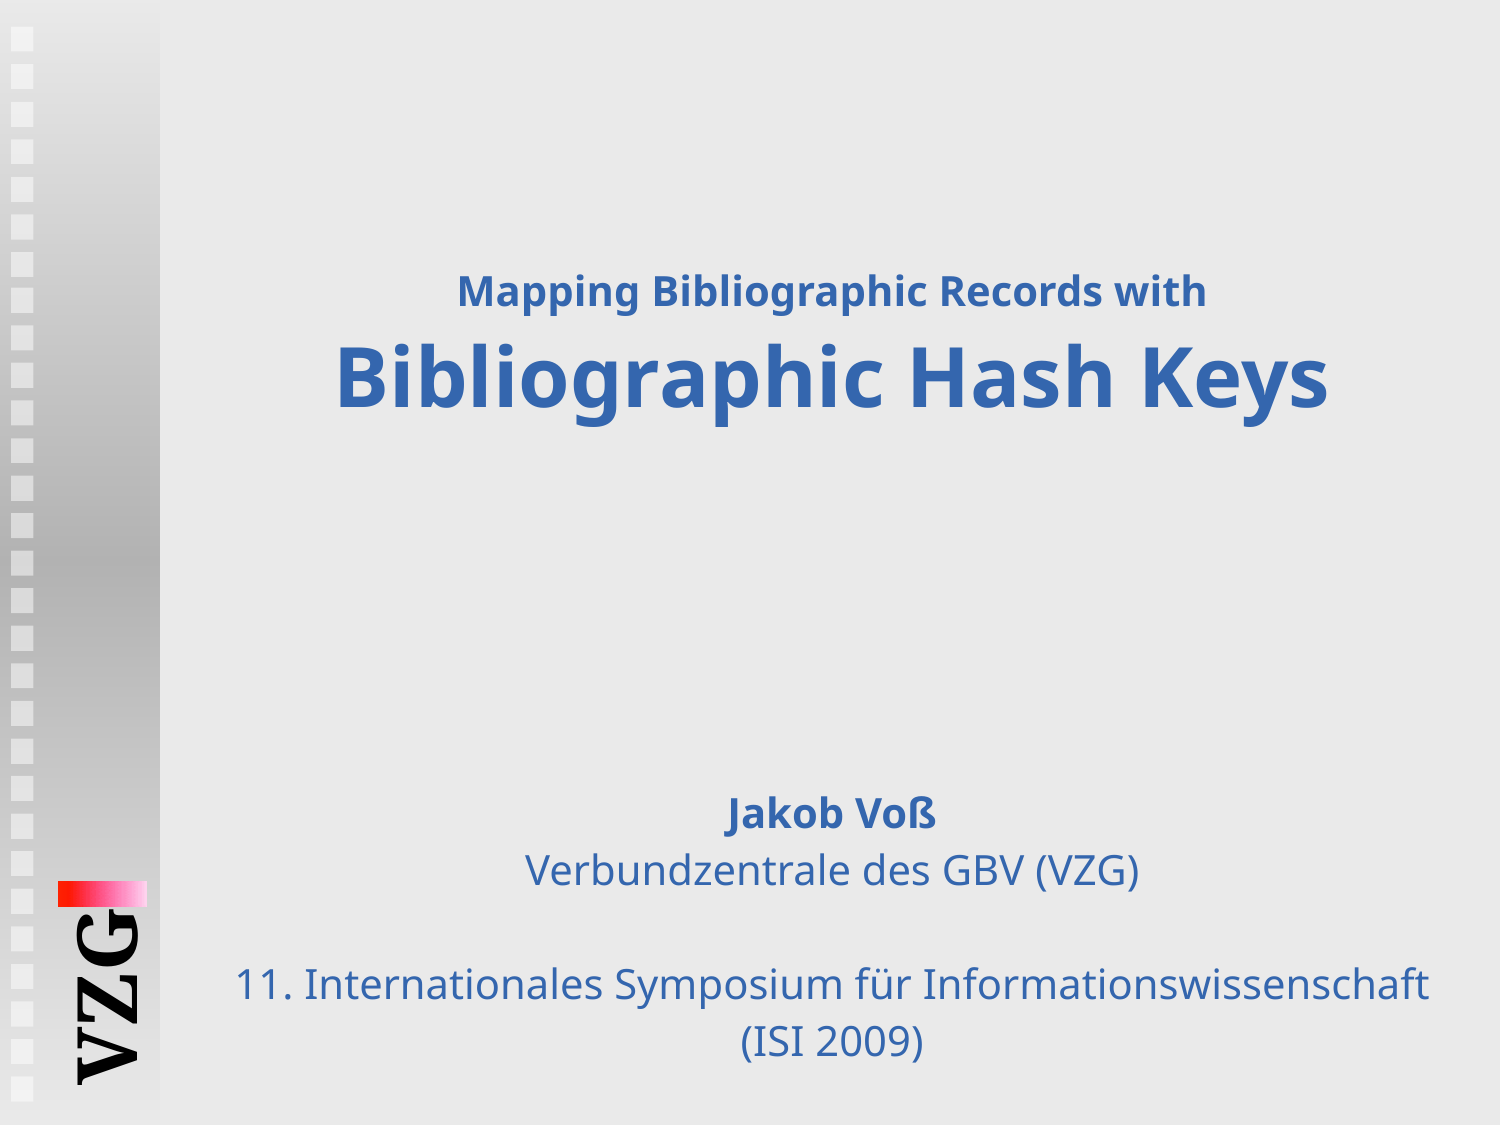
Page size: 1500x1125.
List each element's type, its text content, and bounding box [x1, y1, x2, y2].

picture [58, 881, 147, 907]
title Jakob Voß Verbundzentrale des GBV (VZG) 11. Internationales Symposium für Informationswissenschaft (ISI 2009) [194, 791, 1470, 1061]
title Mapping Bibliographic Records with Bibliographic Hash Keys [194, 225, 1470, 468]
